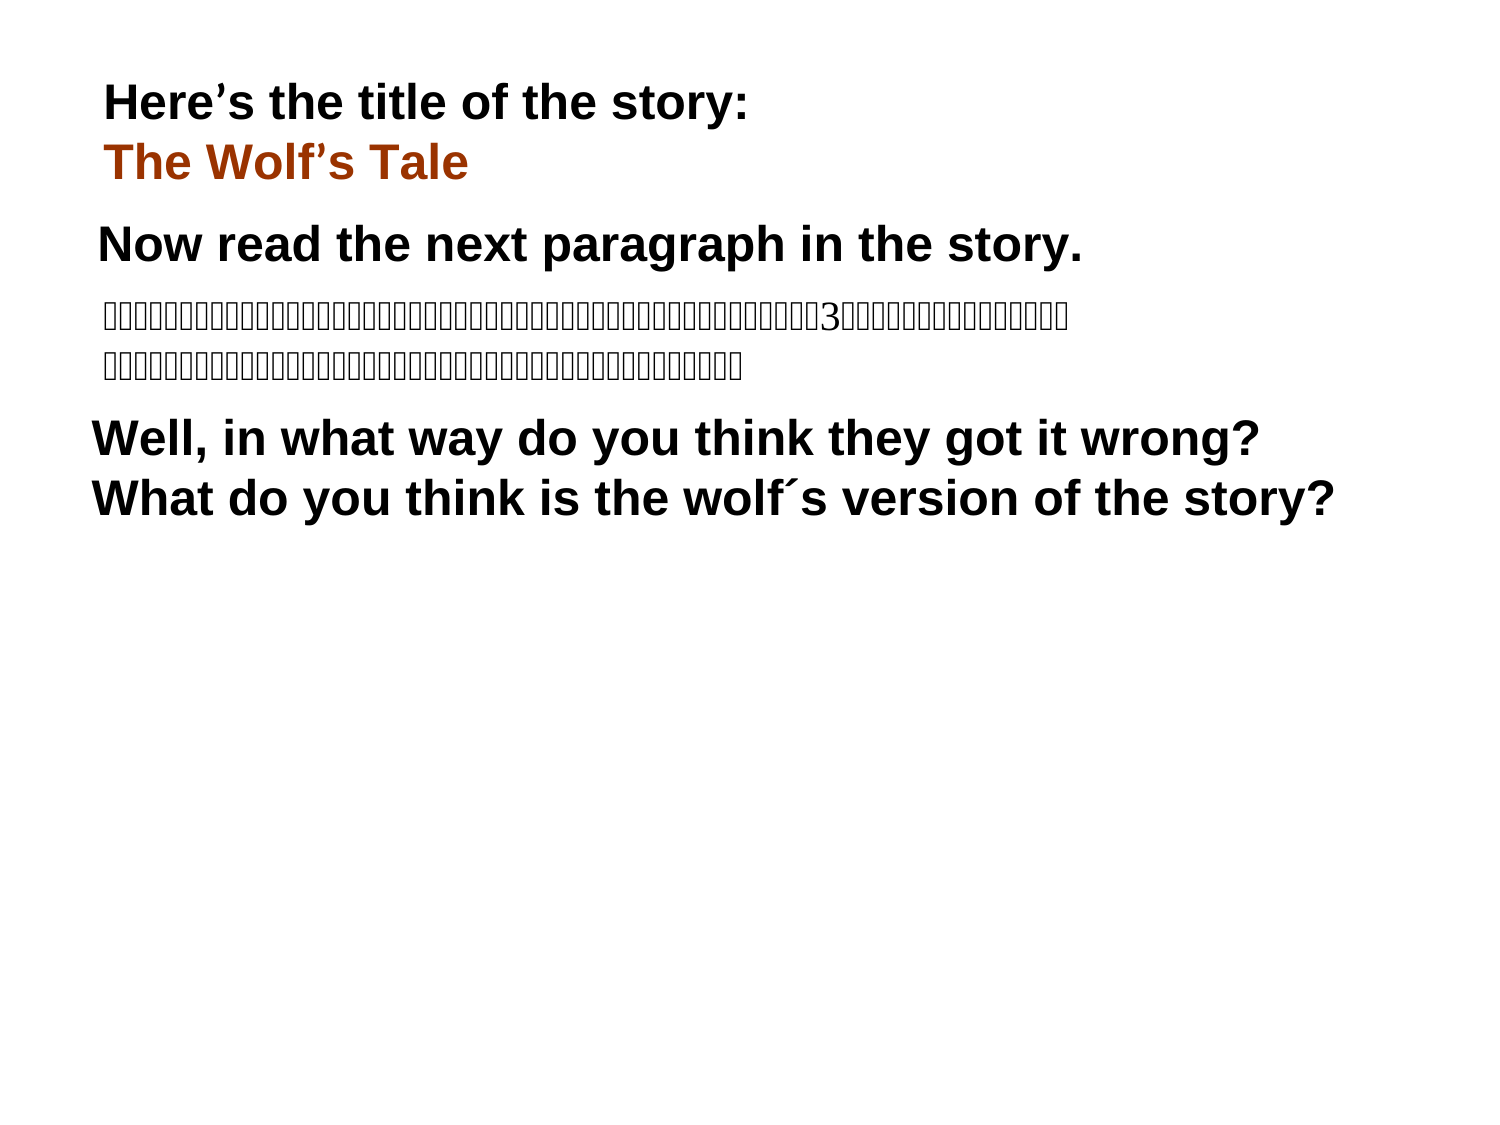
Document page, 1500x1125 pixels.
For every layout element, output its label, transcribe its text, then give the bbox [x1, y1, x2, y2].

text_box Here’s the title of the story: The Wolf’s Tale [88, 61, 1022, 198]
text_box Well, in what way do you think they got it wrong? What do you think is the wolf´s version of the story? [76, 397, 1500, 533]
text_box Now read the next paragraph in the story. [82, 203, 1099, 279]
text_box   [88, 281, 1412, 397]
